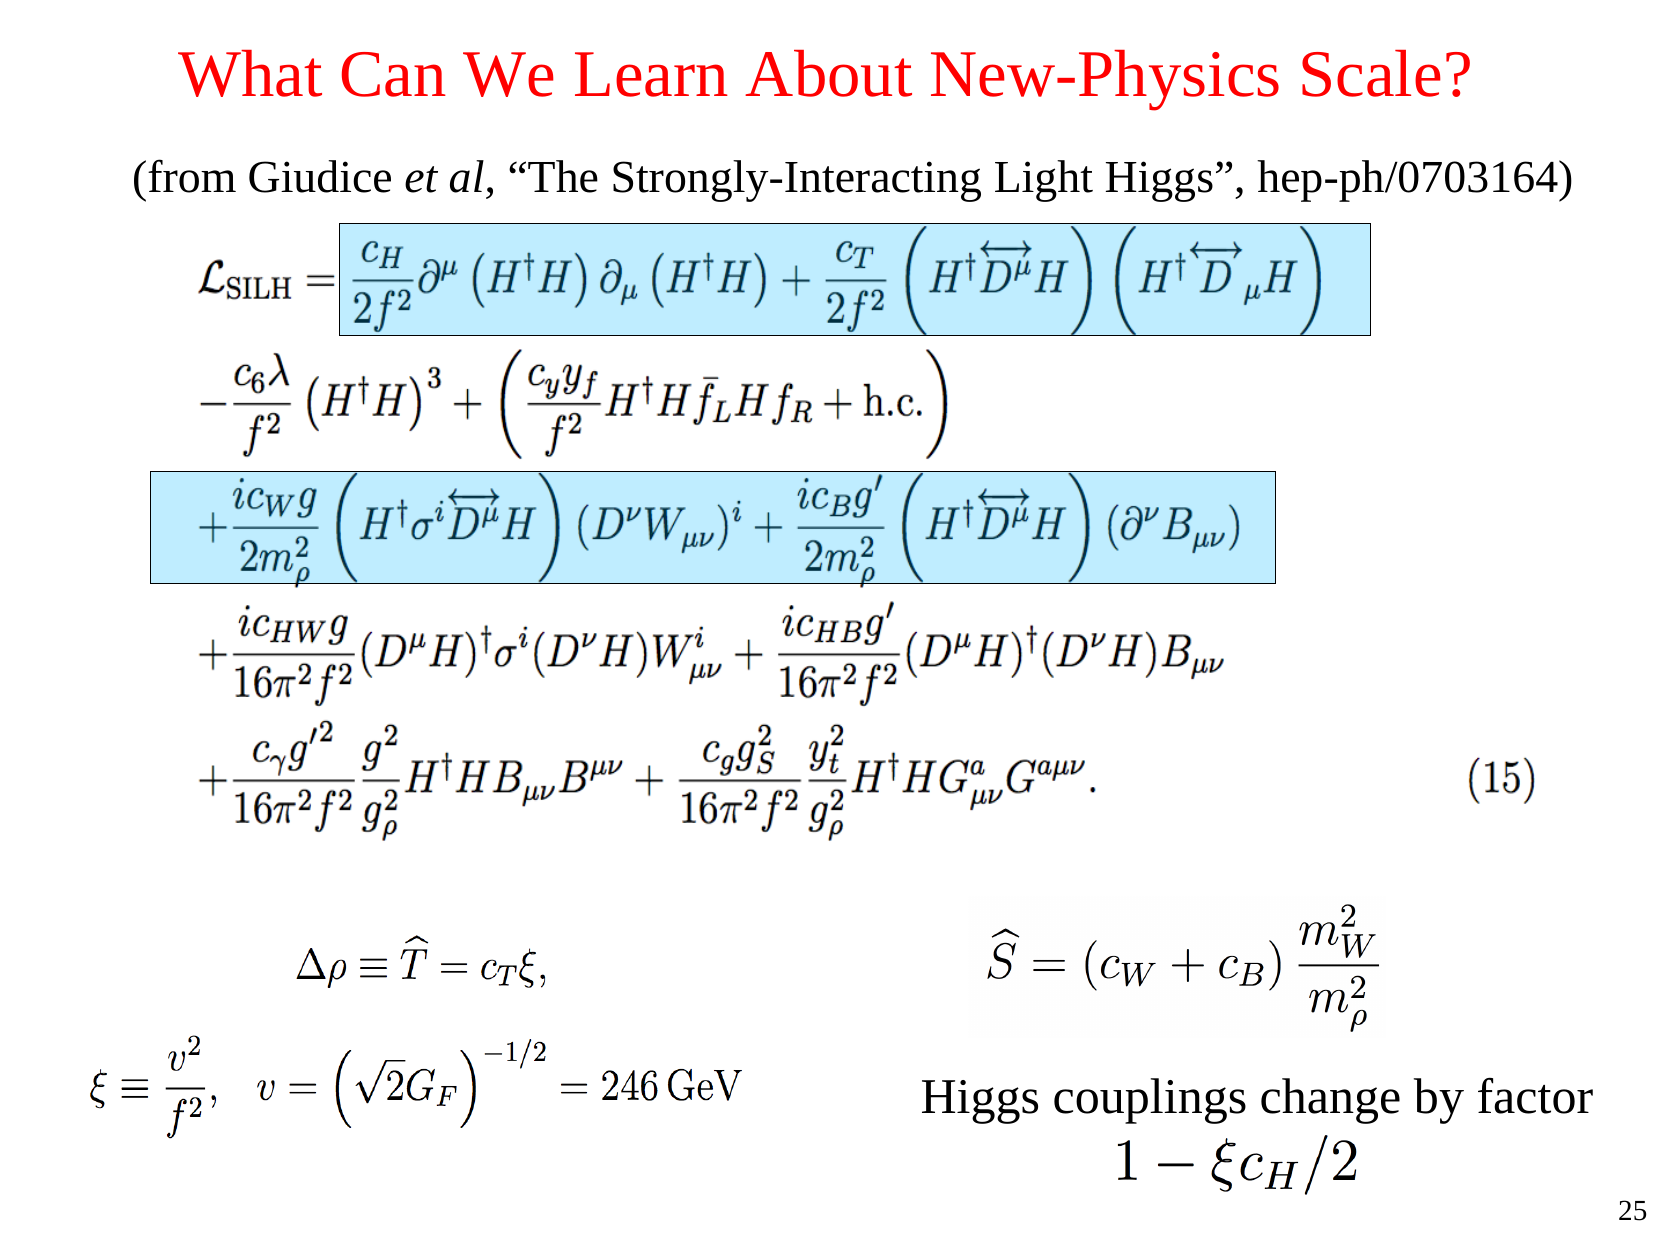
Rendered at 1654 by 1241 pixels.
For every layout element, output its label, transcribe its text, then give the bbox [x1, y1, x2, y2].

text_box [339, 223, 1371, 336]
title What Can We Learn About New-Physics Scale? [128, 5, 1541, 144]
text_box Higgs couplings change by factor [920, 1068, 1594, 1125]
picture [172, 225, 1557, 856]
picture [35, 929, 745, 1149]
picture [968, 896, 1386, 1038]
picture [1110, 1125, 1362, 1200]
text_box [150, 471, 1276, 584]
text_box (from Giudice et al, “The Strongly-Interacting Light Higgs”, hep-ph/0703164) [132, 151, 1573, 203]
